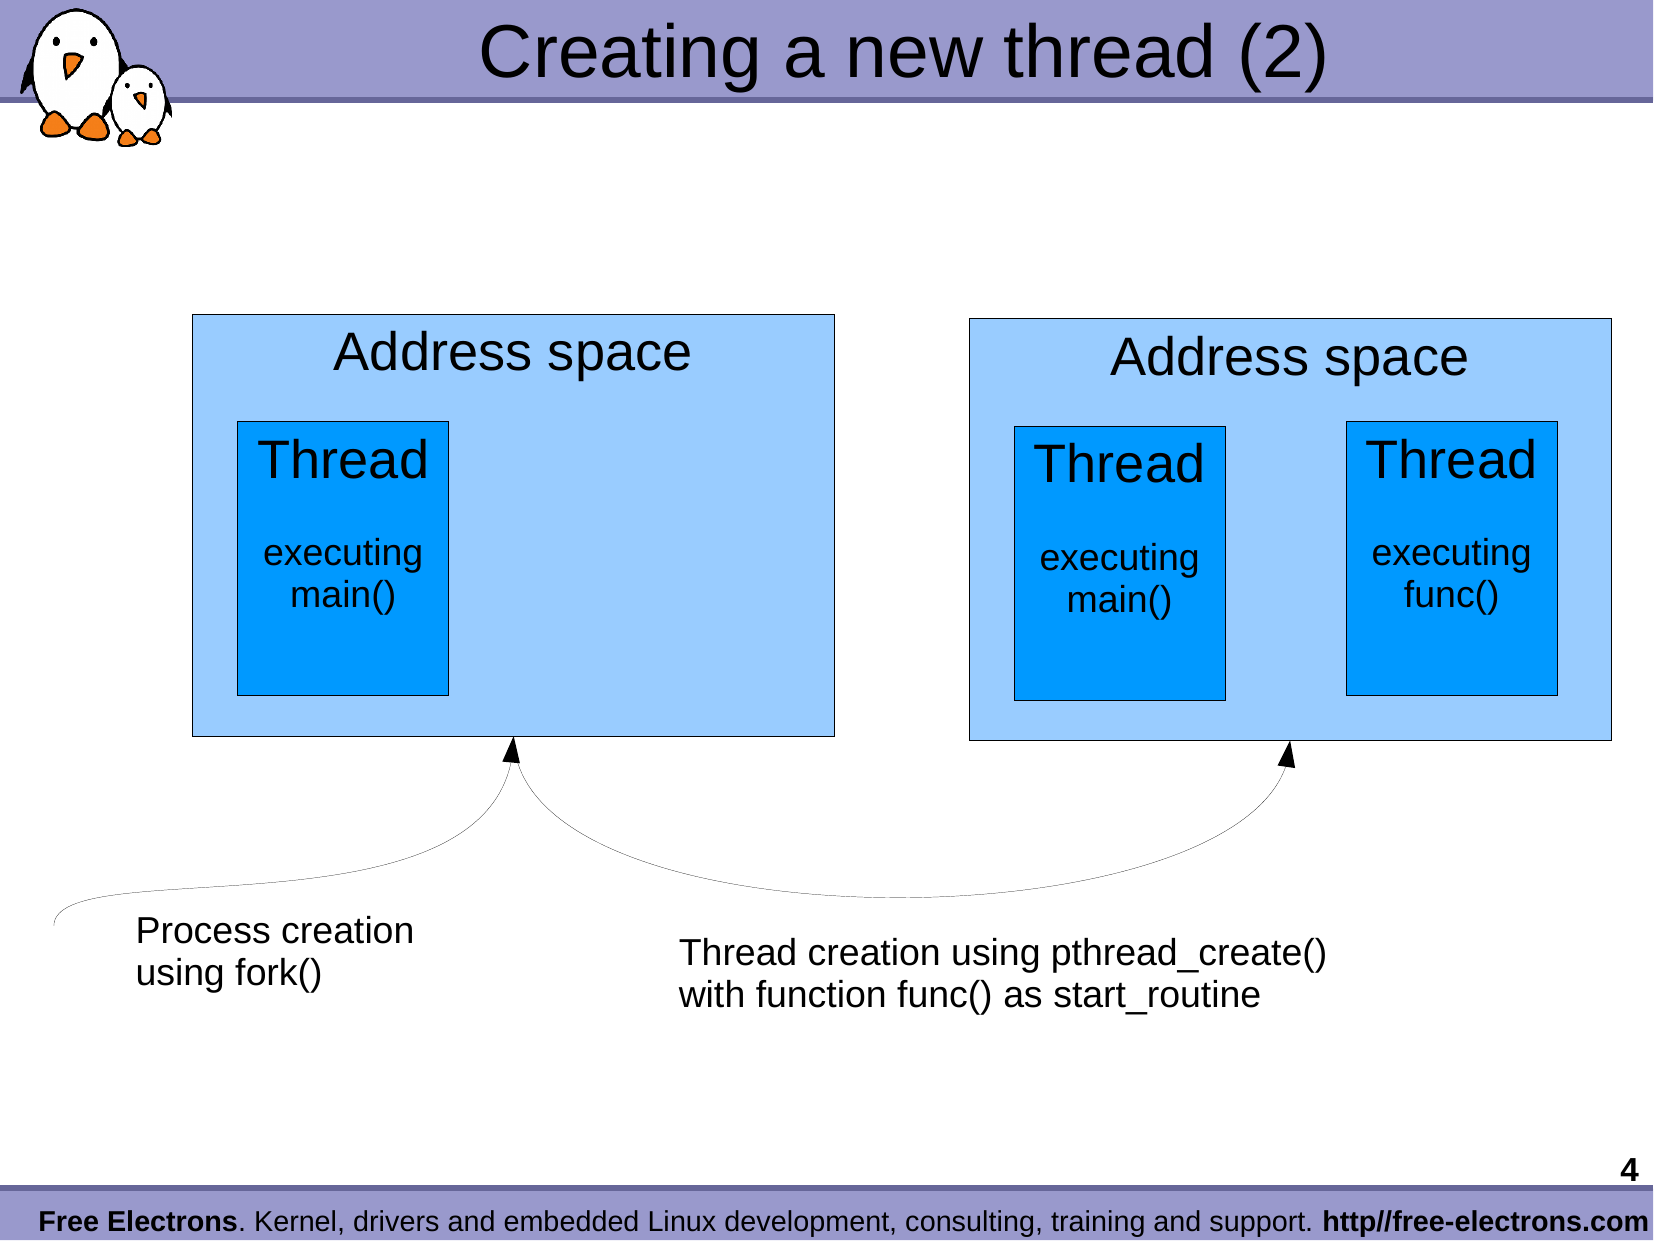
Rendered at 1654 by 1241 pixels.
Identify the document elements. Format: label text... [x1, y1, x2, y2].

picture [20, 8, 172, 147]
title Creating a new thread (2) [178, 4, 1631, 98]
text_box Address space [969, 318, 1612, 741]
text_box Thread executing main() [1014, 426, 1226, 701]
text_box Thread creation using pthread_create() with function func() as start_routine [664, 924, 1356, 1024]
text_box Process creation using fork() [120, 902, 516, 1001]
text_box Address space [192, 314, 835, 737]
text_box Thread executing main() [237, 421, 449, 696]
text_box Thread executing func() [1346, 421, 1558, 696]
